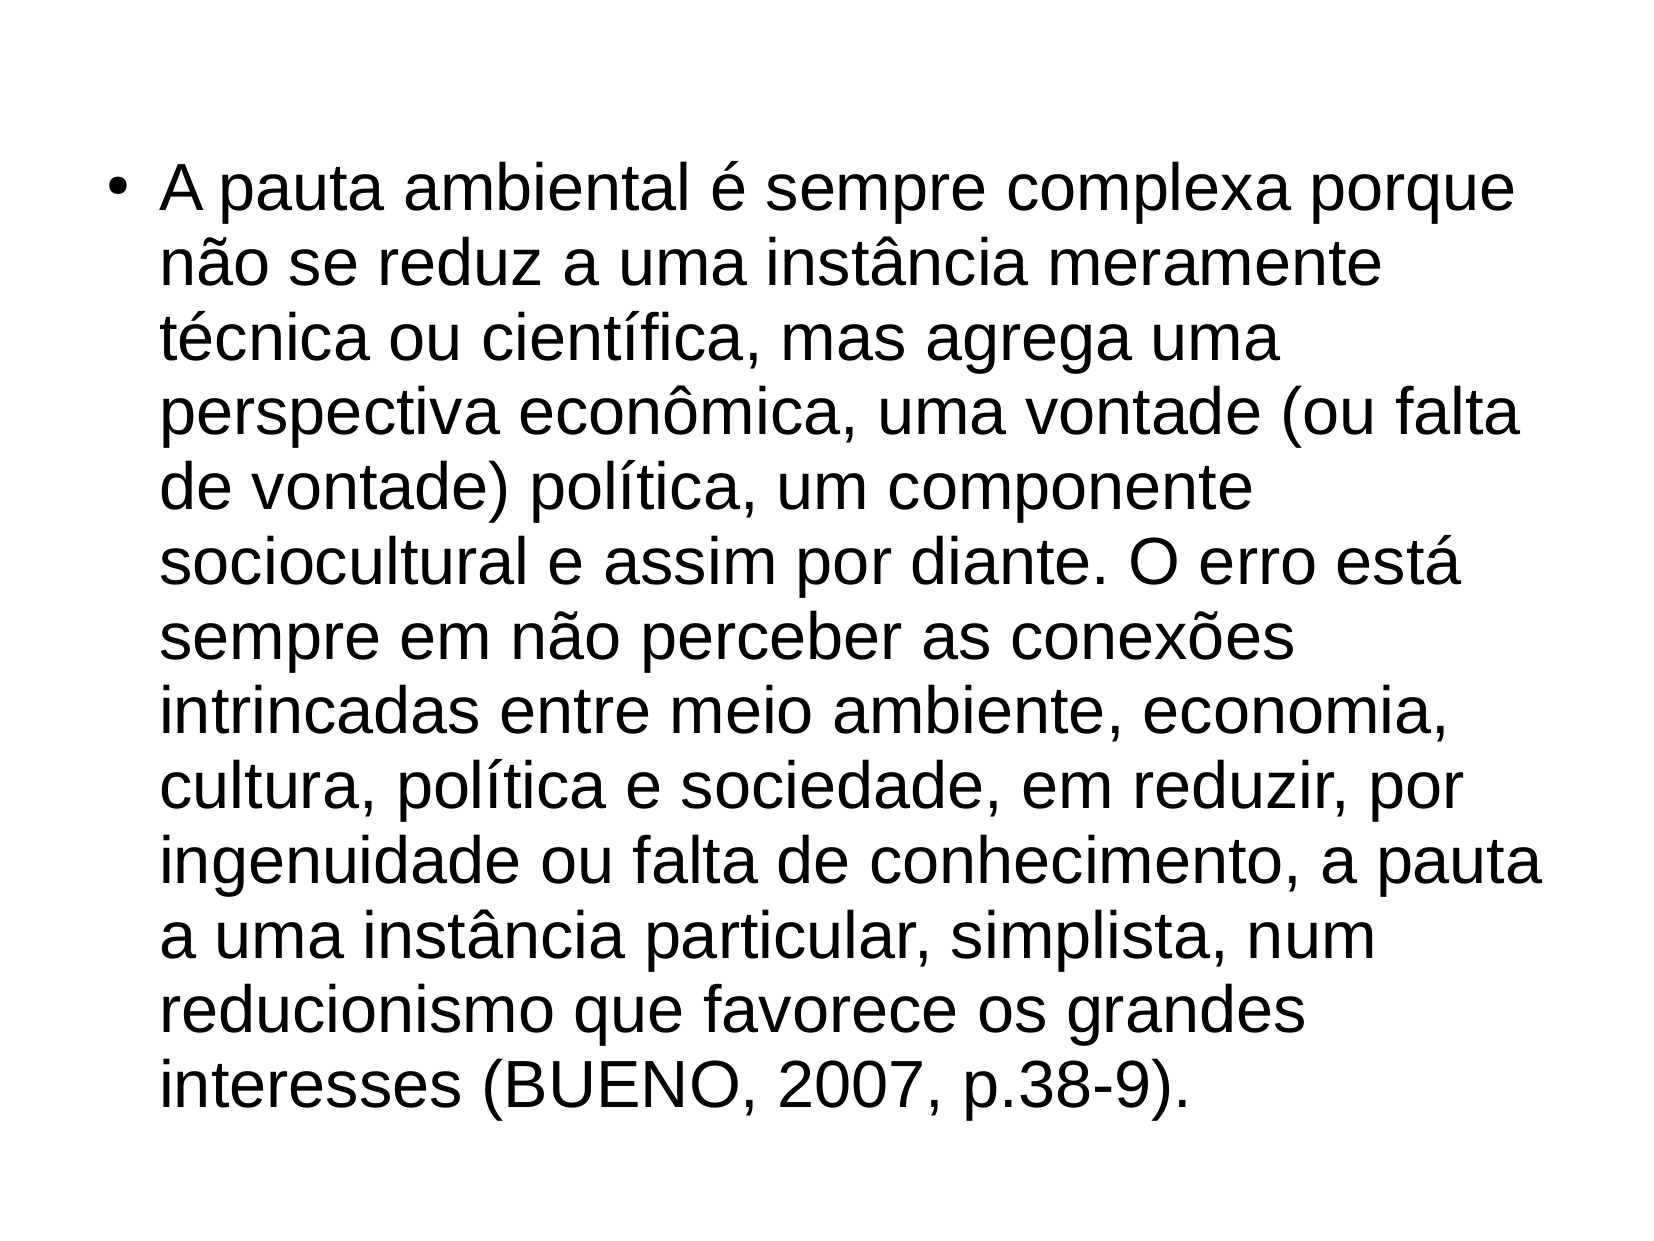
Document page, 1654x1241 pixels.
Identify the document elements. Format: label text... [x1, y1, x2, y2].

list A pauta ambiental é sempre complexa porque não se reduz a uma instância meramente técnica ou científica, mas agrega uma perspectiva econômica, uma vontade (ou falta de vontade) política, um componente sociocultural e assim por diante. O erro está sempre em não perceber as conexões intrincadas entre meio ambiente, economia, cultura, política e sociedade, em reduzir, por ingenuidade ou falta de conhecimento, a pauta a uma instância particular, simplista, num reducionismo que favorece os grandes interesses (BUENO, 2007, p.38-9). [88, 150, 1577, 1123]
